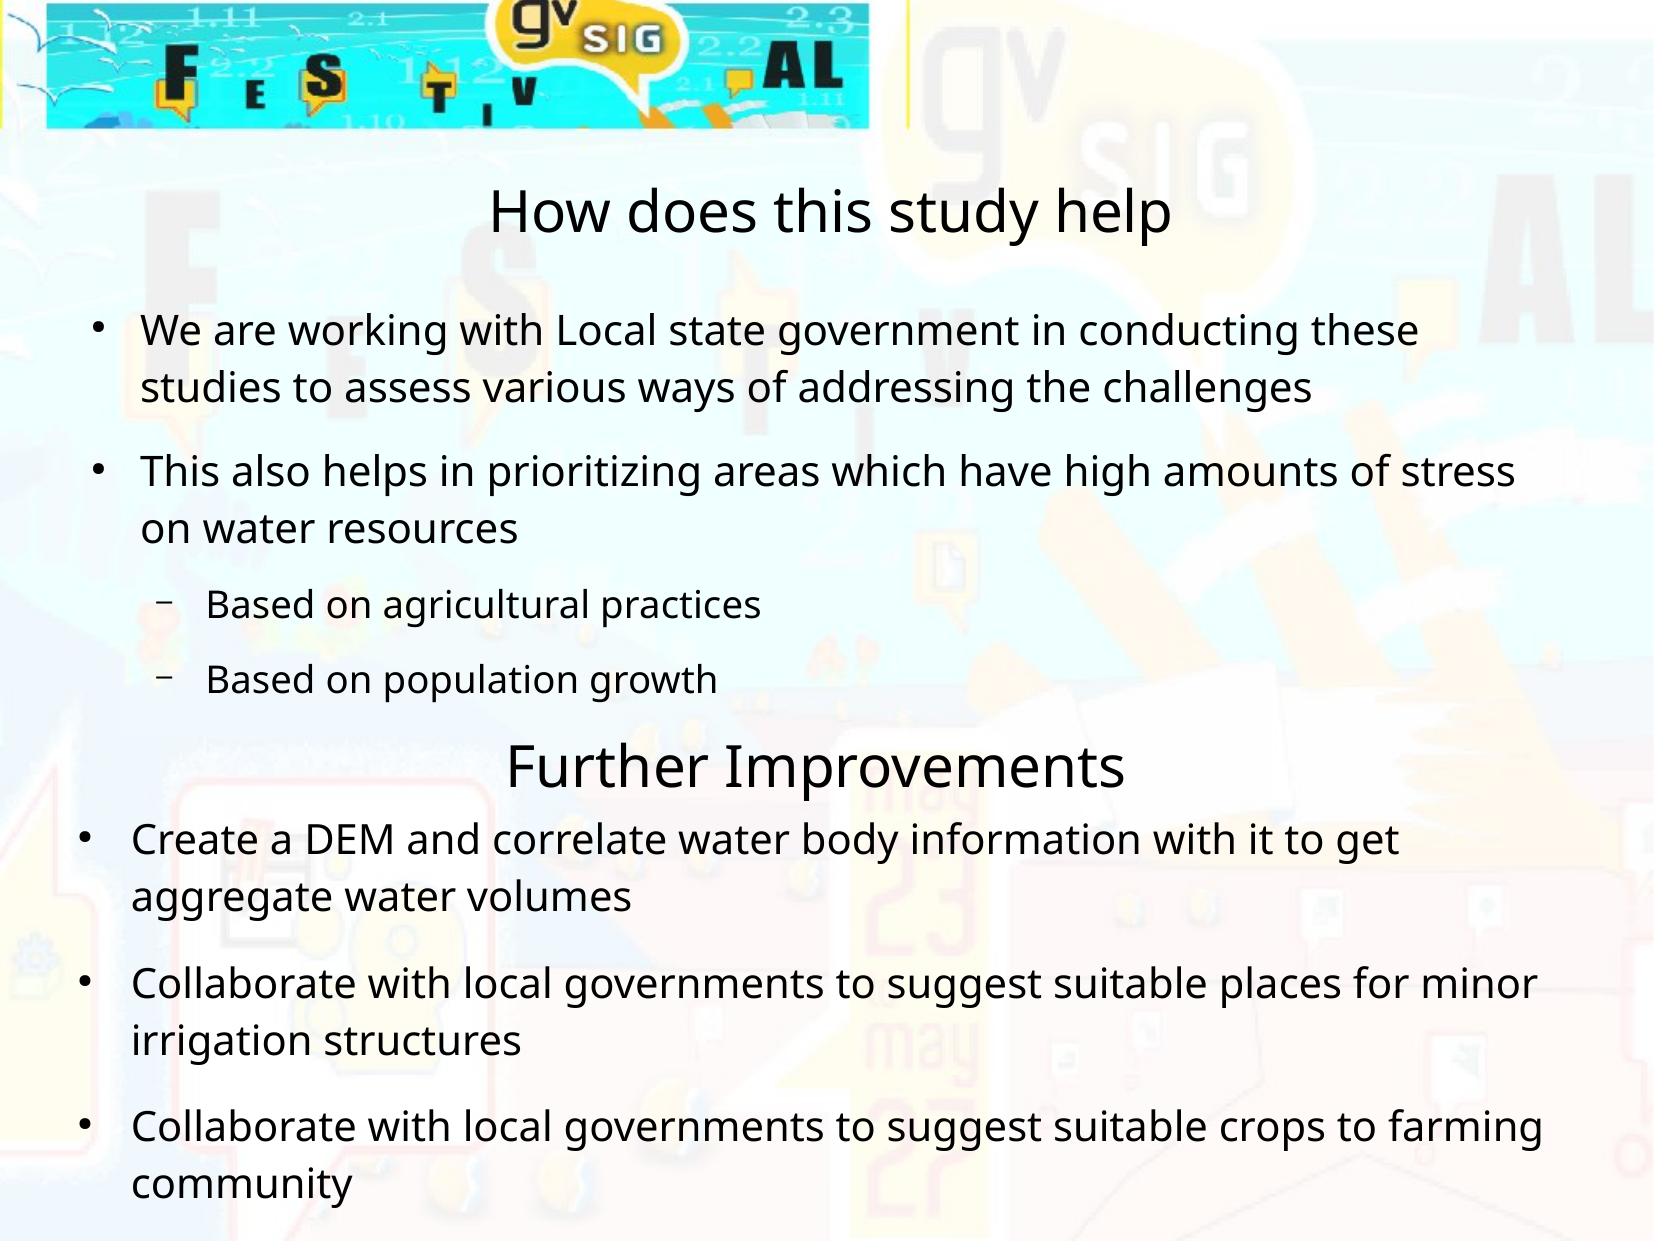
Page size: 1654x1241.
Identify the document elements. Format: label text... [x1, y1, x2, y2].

title How does this study help [86, 135, 1576, 286]
picture [0, 0, 1654, 1241]
list We are working with Local state government in conducting these studies to assess various ways of addressing the challenges This also helps in prioritizing areas which have high amounts of stress on water resources Based on agricultural practices Based on population growth [75, 300, 1564, 706]
title Further Improvements [71, 690, 1561, 841]
list Create a DEM and correlate water body information with it to get aggregate water volumes Collaborate with local governments to suggest suitable places for minor irrigation structures Collaborate with local governments to suggest suitable crops to farming community [60, 810, 1549, 1216]
